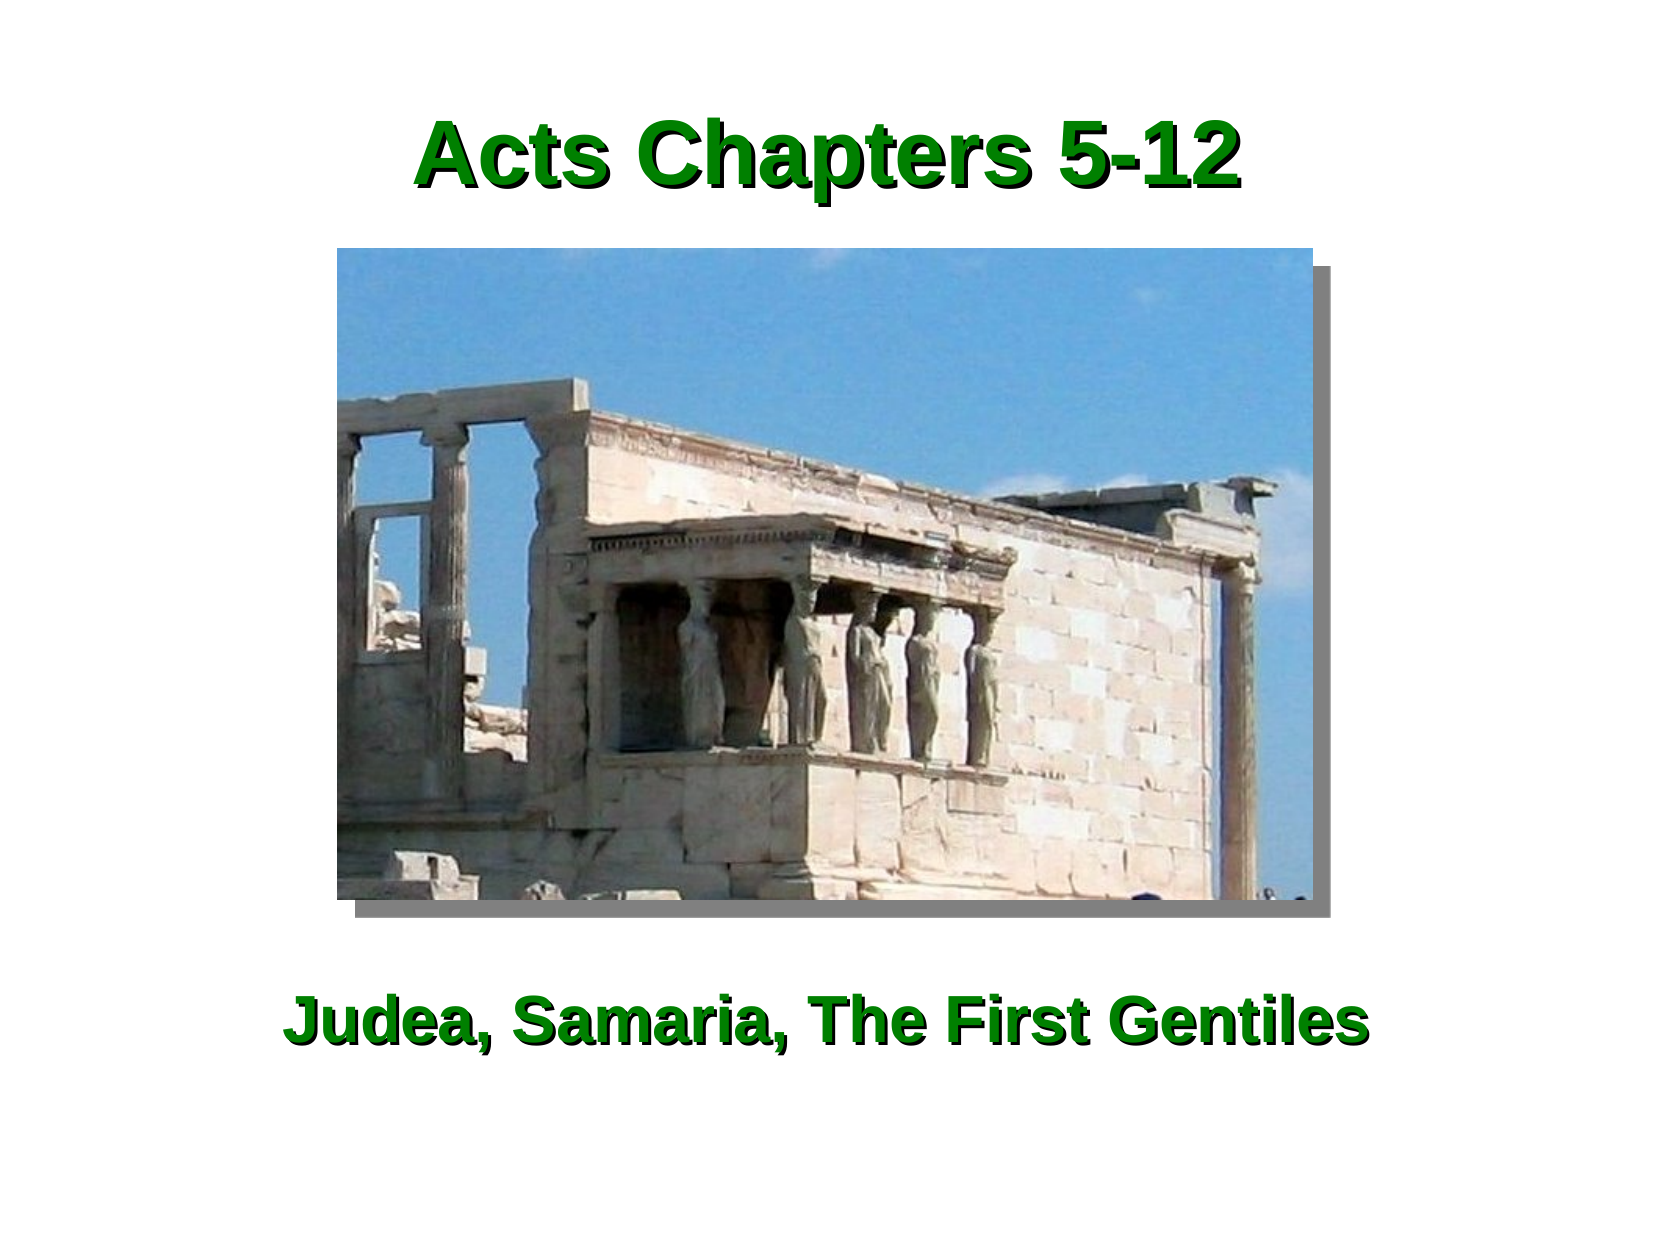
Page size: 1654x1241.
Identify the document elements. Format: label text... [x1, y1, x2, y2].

subtitle Judea, Samaria, The First Gentiles [82, 937, 1571, 1102]
title Acts Chapters 5-12 [82, 56, 1571, 250]
picture [337, 248, 1313, 901]
